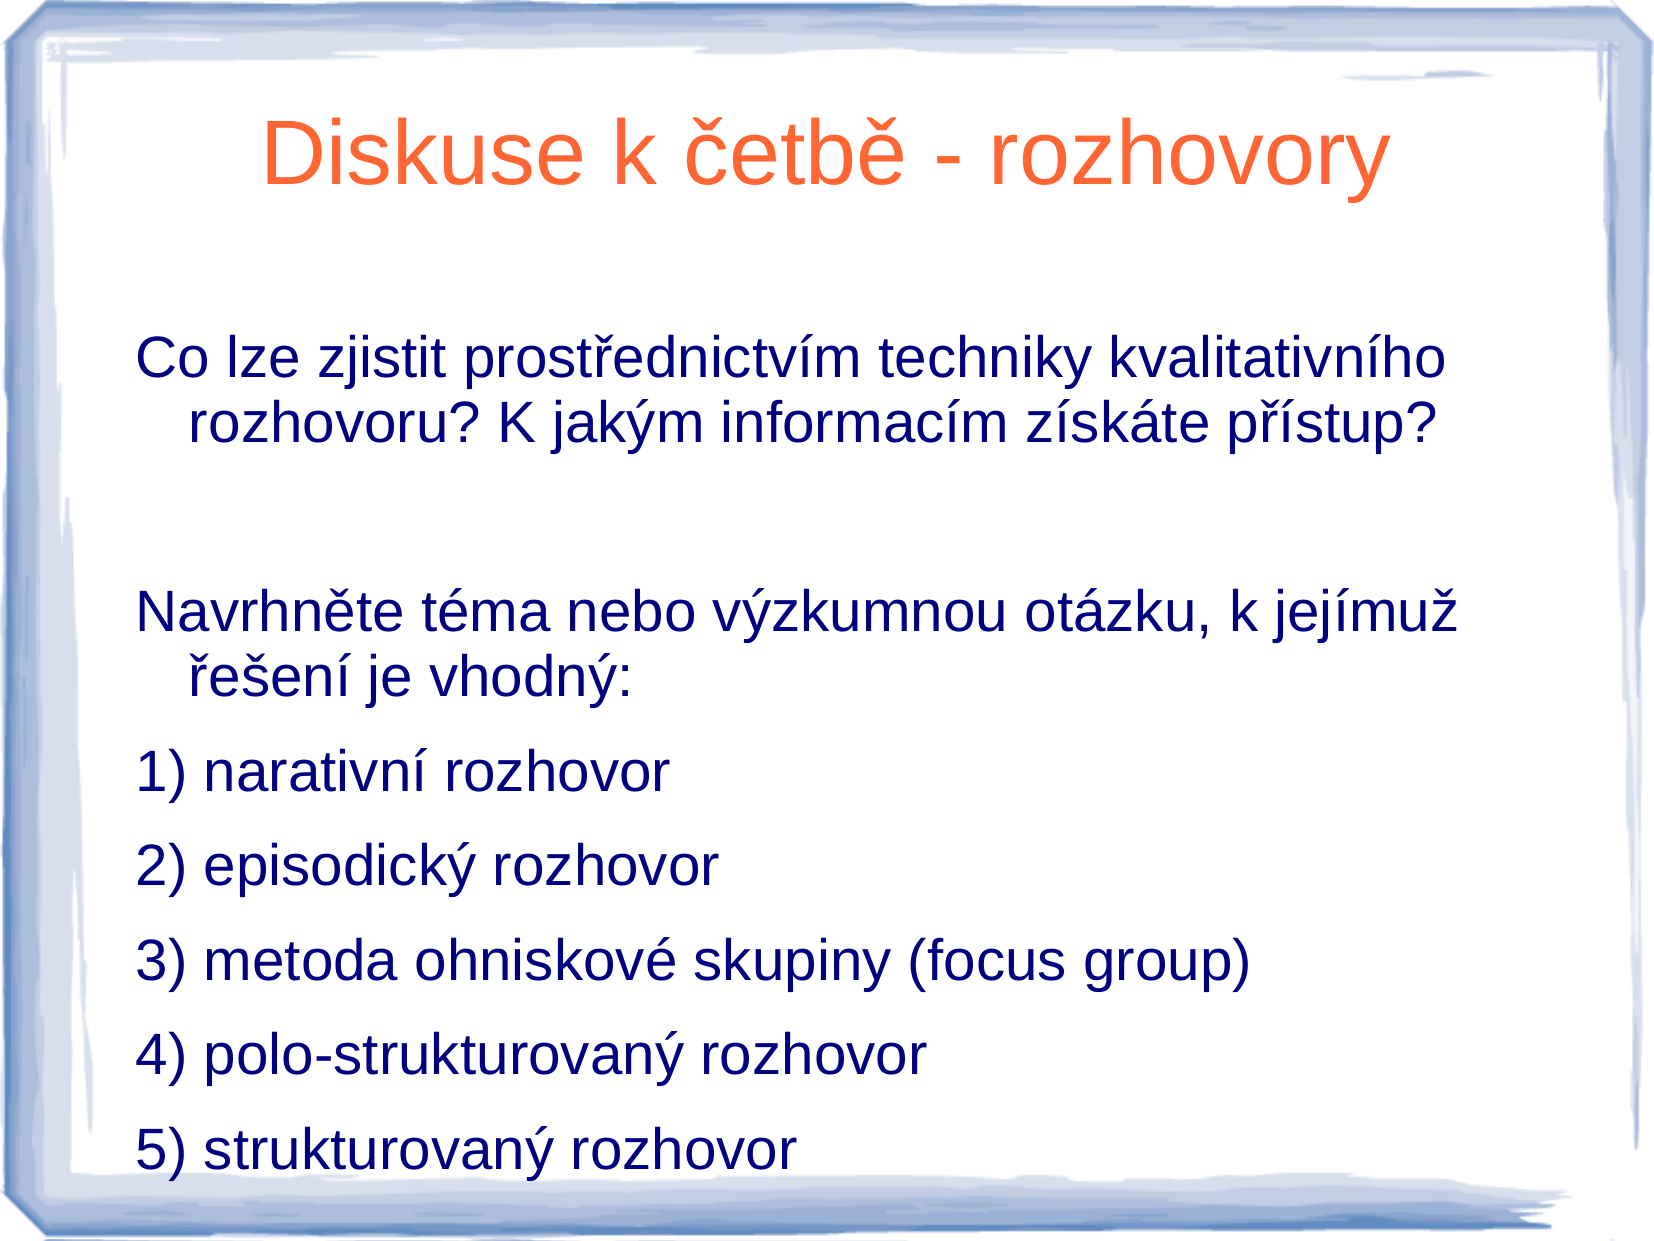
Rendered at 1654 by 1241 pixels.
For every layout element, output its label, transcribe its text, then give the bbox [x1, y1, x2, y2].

title Diskuse k četbě - rozhovory [82, 49, 1571, 257]
list Co lze zjistit prostřednictvím techniky kvalitativního rozhovoru? K jakým informacím získáte přístup? Navrhněte téma nebo výzkumnou otázku, k jejímuž řešení je vhodný: 1) narativní rozhovor 2) episodický rozhovor 3) metoda ohniskové skupiny (focus group) 4) polo-strukturovaný rozhovor 5) strukturovaný rozhovor [118, 324, 1571, 1180]
picture [0, 0, 1654, 1241]
